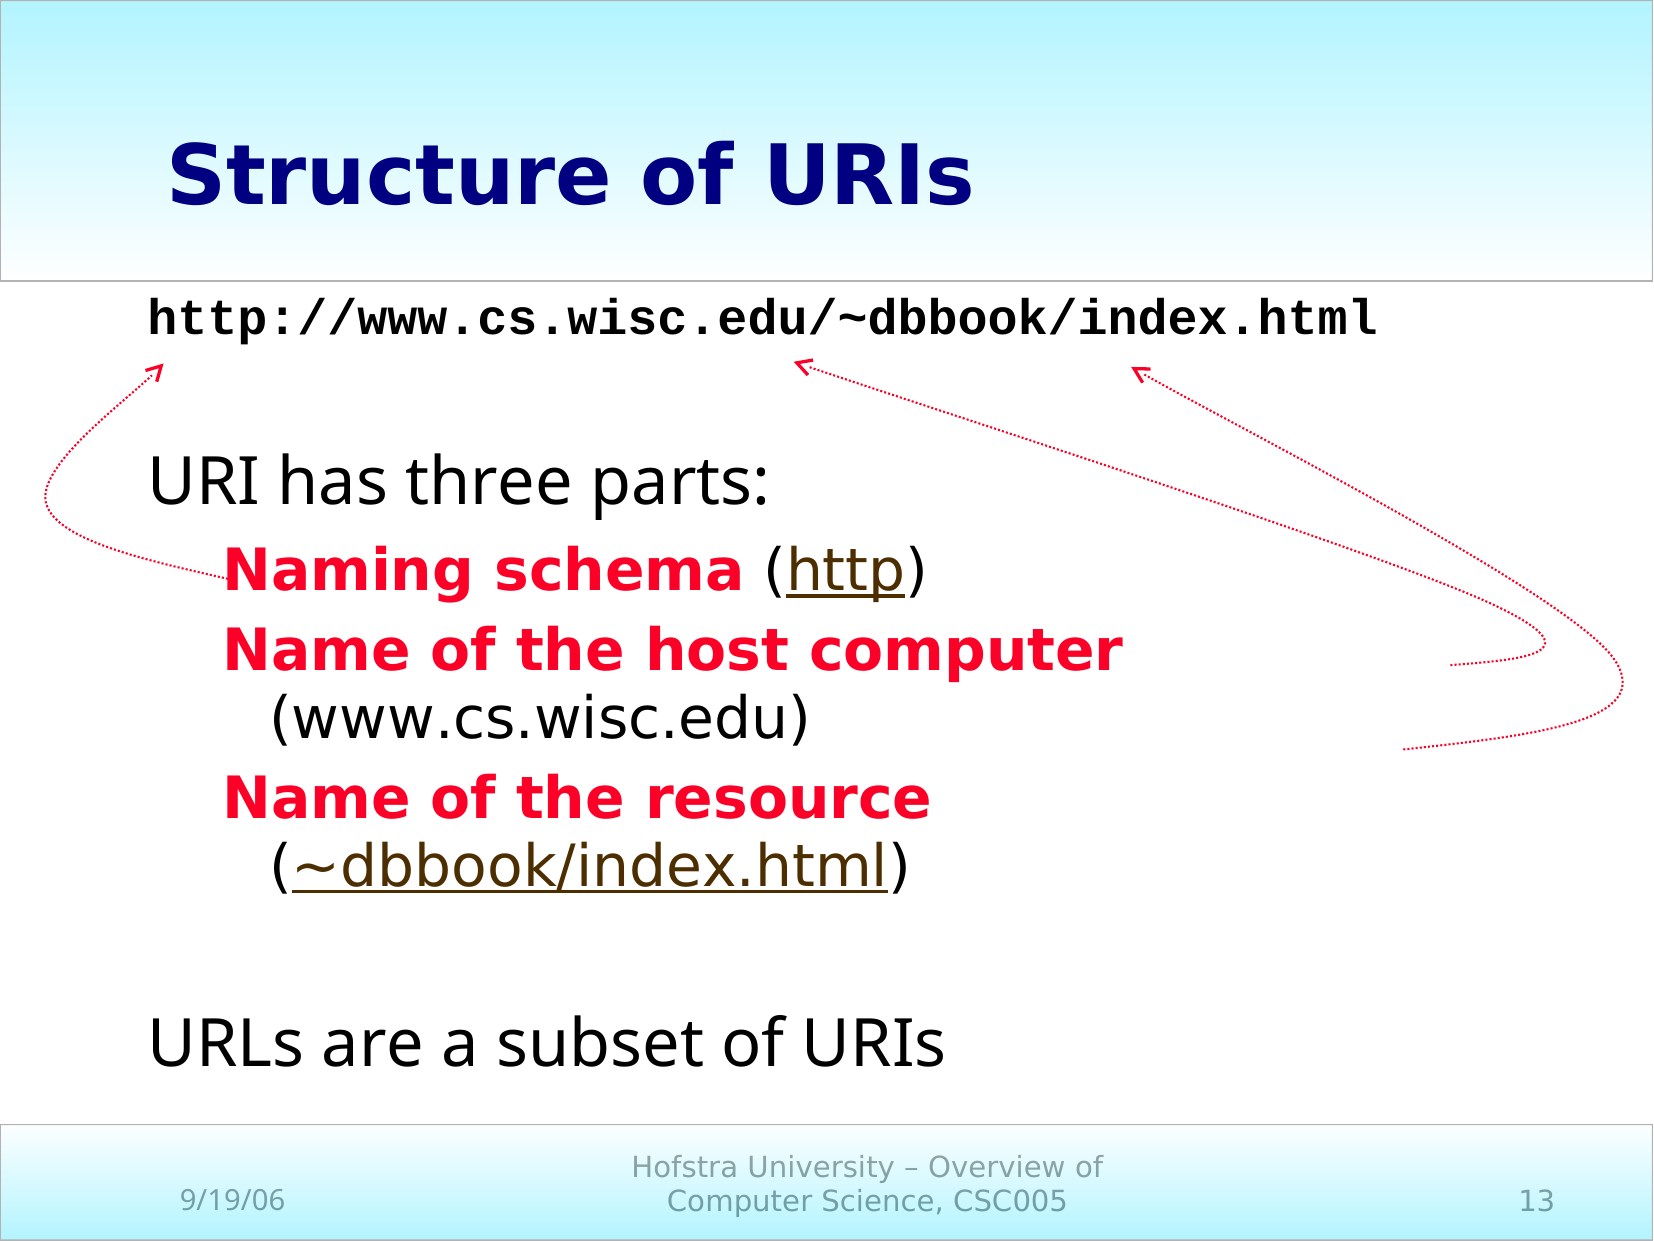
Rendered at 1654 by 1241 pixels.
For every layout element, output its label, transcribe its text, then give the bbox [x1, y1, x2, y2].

title Structure of URIs [151, 75, 1557, 276]
list http://www.cs.wisc.edu/~dbbook/index.html URI has three parts: Naming schema (http) Name of the host computer (www.cs.wisc.edu) Name of the resource (~dbbook/index.html) URLs are a subset of URIs [132, 285, 1538, 1117]
